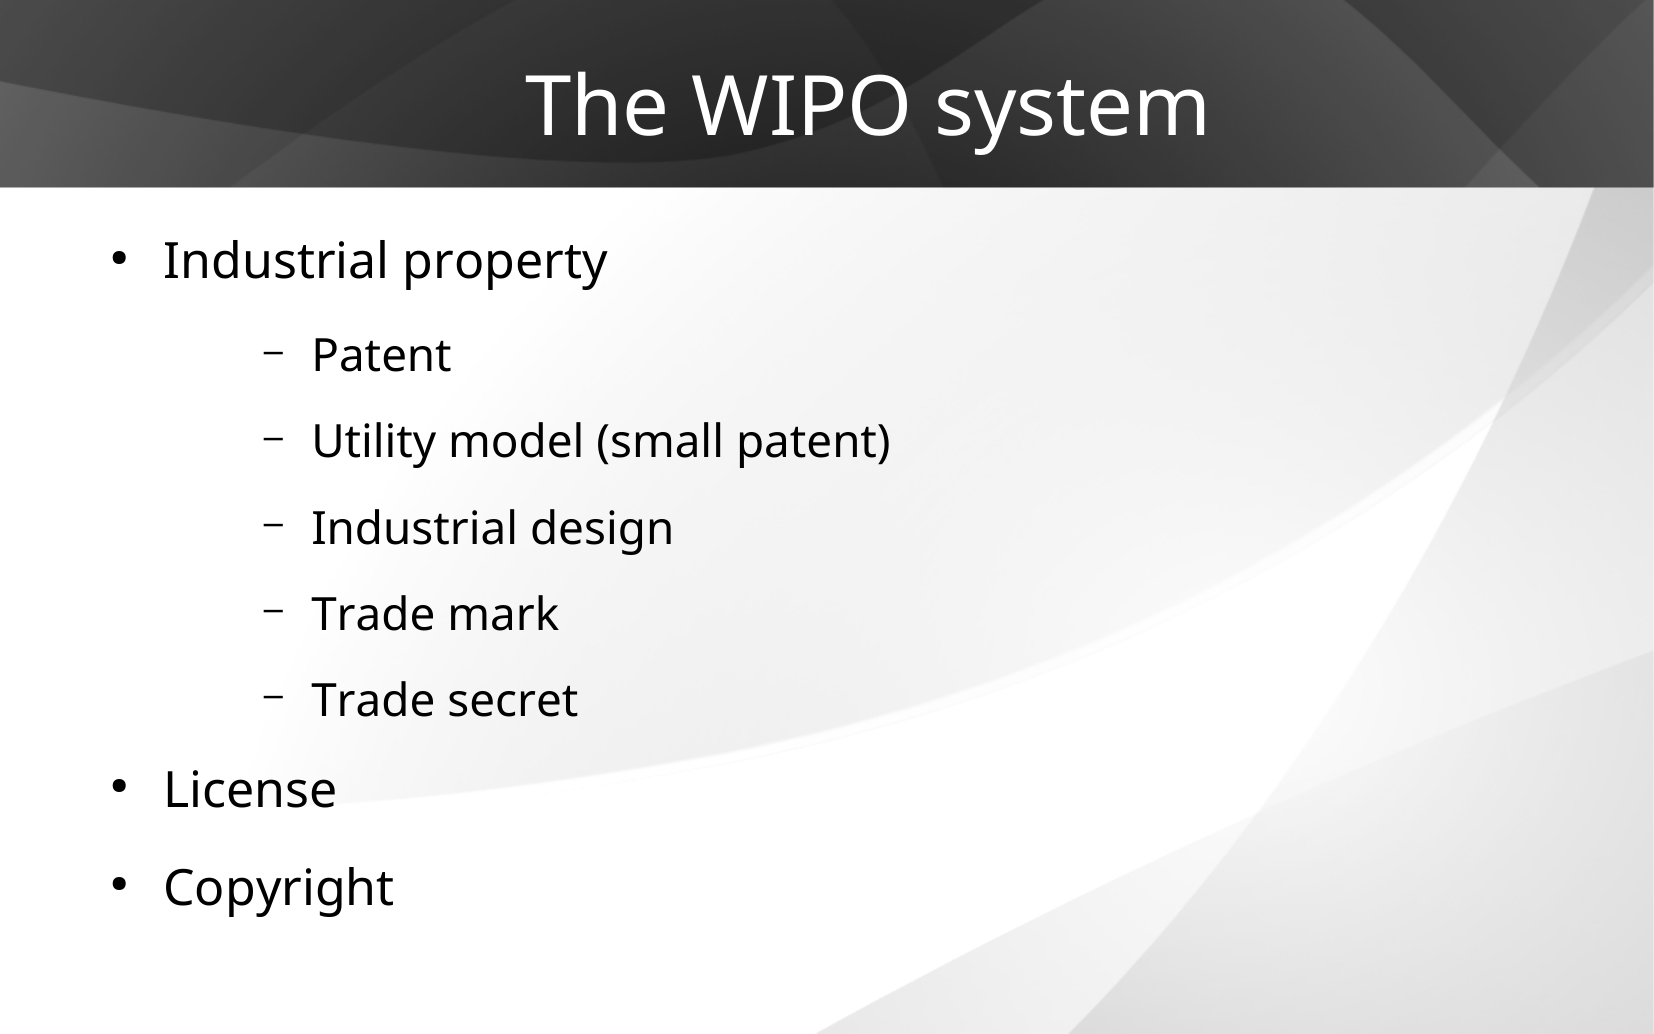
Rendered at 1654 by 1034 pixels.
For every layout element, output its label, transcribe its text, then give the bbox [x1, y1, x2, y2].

list Industrial property Patent Utility model (small patent) Industrial design Trade mark Trade secret License Copyright [75, 225, 1613, 1013]
picture [0, 0, 1654, 1034]
title The WIPO system [124, 0, 1613, 208]
